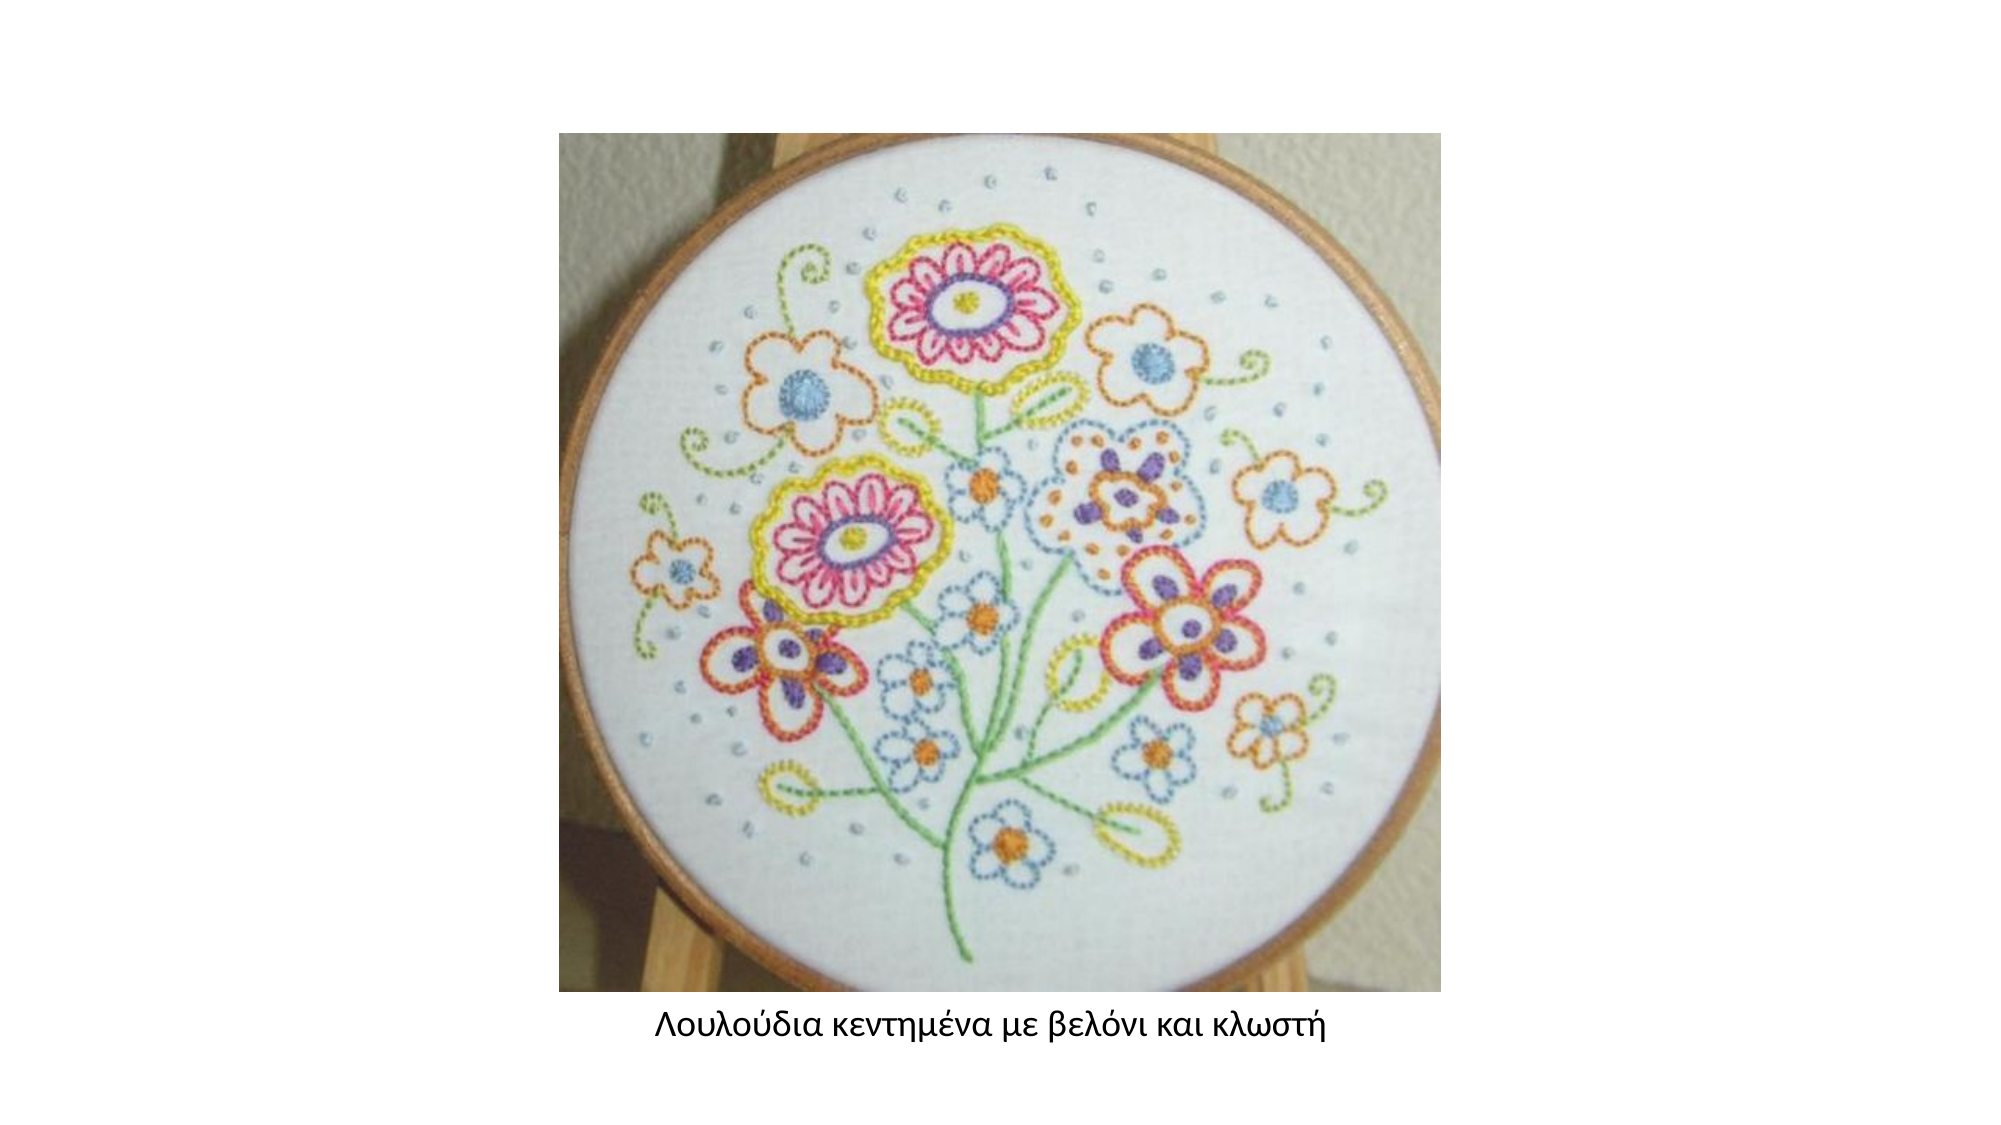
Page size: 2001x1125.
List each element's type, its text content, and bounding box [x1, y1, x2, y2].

text_box Λουλούδια κεντημένα με βελόνι και κλωστή [640, 991, 1342, 1051]
picture [559, 133, 1441, 992]
